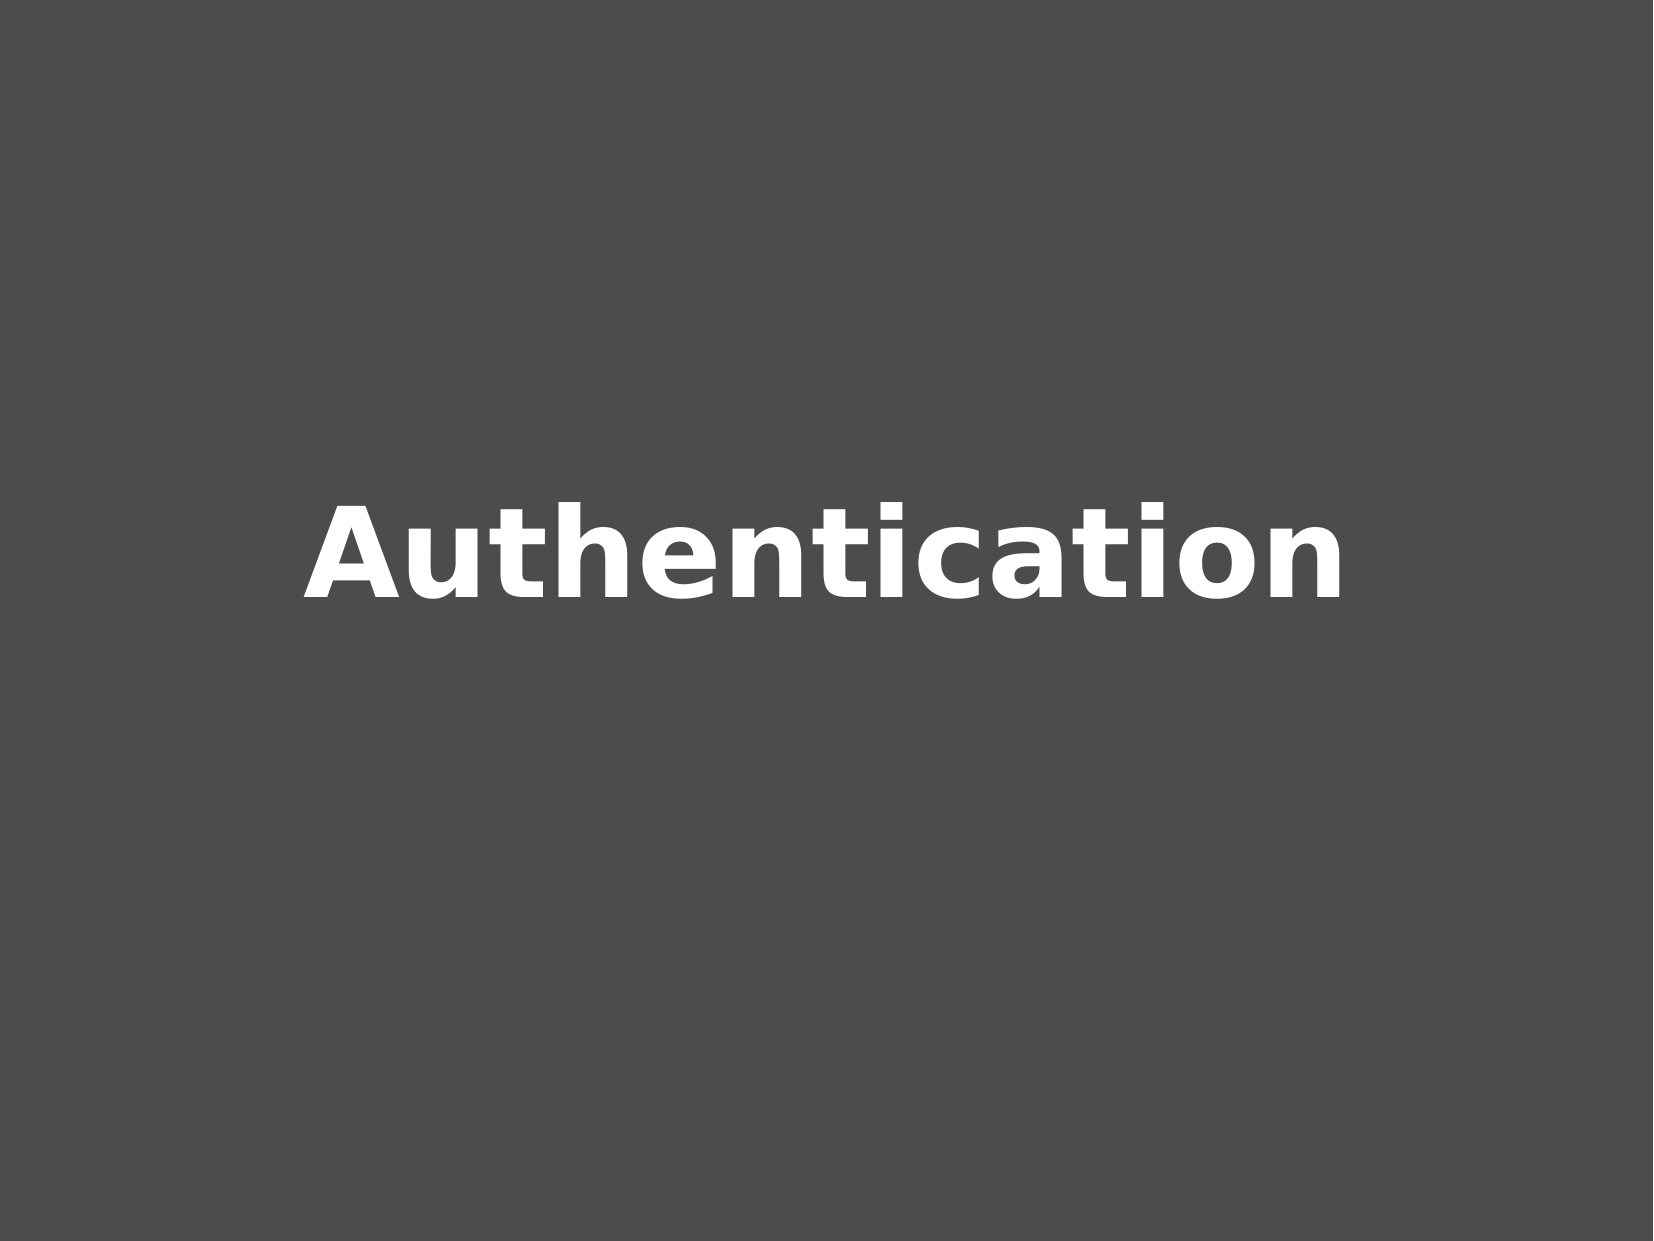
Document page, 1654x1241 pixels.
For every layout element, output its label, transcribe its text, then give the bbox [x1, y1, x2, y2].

text_box Authentication [0, 474, 1653, 635]
